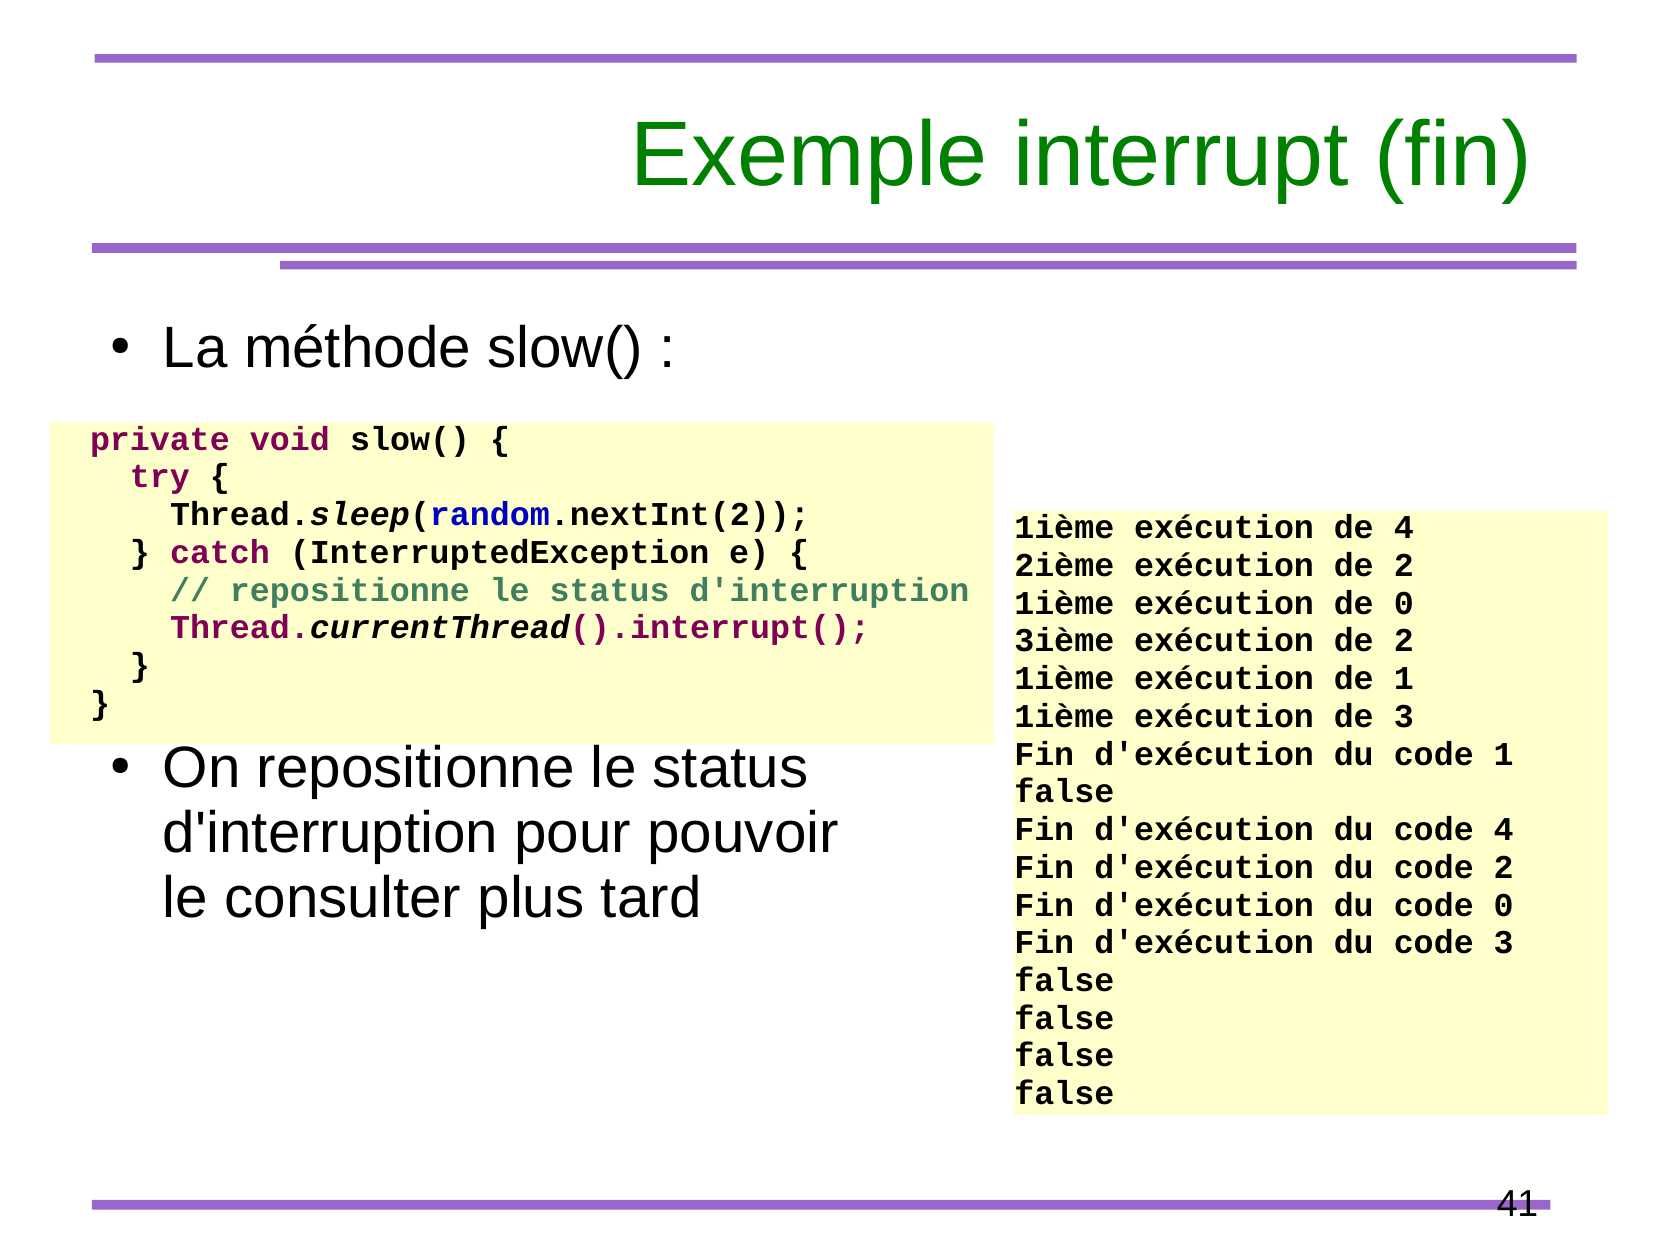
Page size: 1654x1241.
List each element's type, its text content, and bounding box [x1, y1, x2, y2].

text_box private void slow() { try { Thread.sleep(random.nextInt(2)); } catch (InterruptedException e) { // repositionne le status d'interruption Thread.currentThread().interrupt(); } } private final Random random=new Random(); ... } [49, 422, 994, 744]
list La méthode slow() : On repositionne le status d'interruption pour pouvoir le consulter plus tard [92, 315, 1563, 1003]
text_box 1ième exécution de 4 2ième exécution de 2 1ième exécution de 0 3ième exécution de 2 1ième exécution de 1 1ième exécution de 3 Fin d'exécution du code 1 false Fin d'exécution du code 4 Fin d'exécution du code 2 Fin d'exécution du code 0 Fin d'exécution du code 3 false false false false [1014, 510, 1609, 1115]
title Exemple interrupt (fin) [121, 49, 1534, 257]
